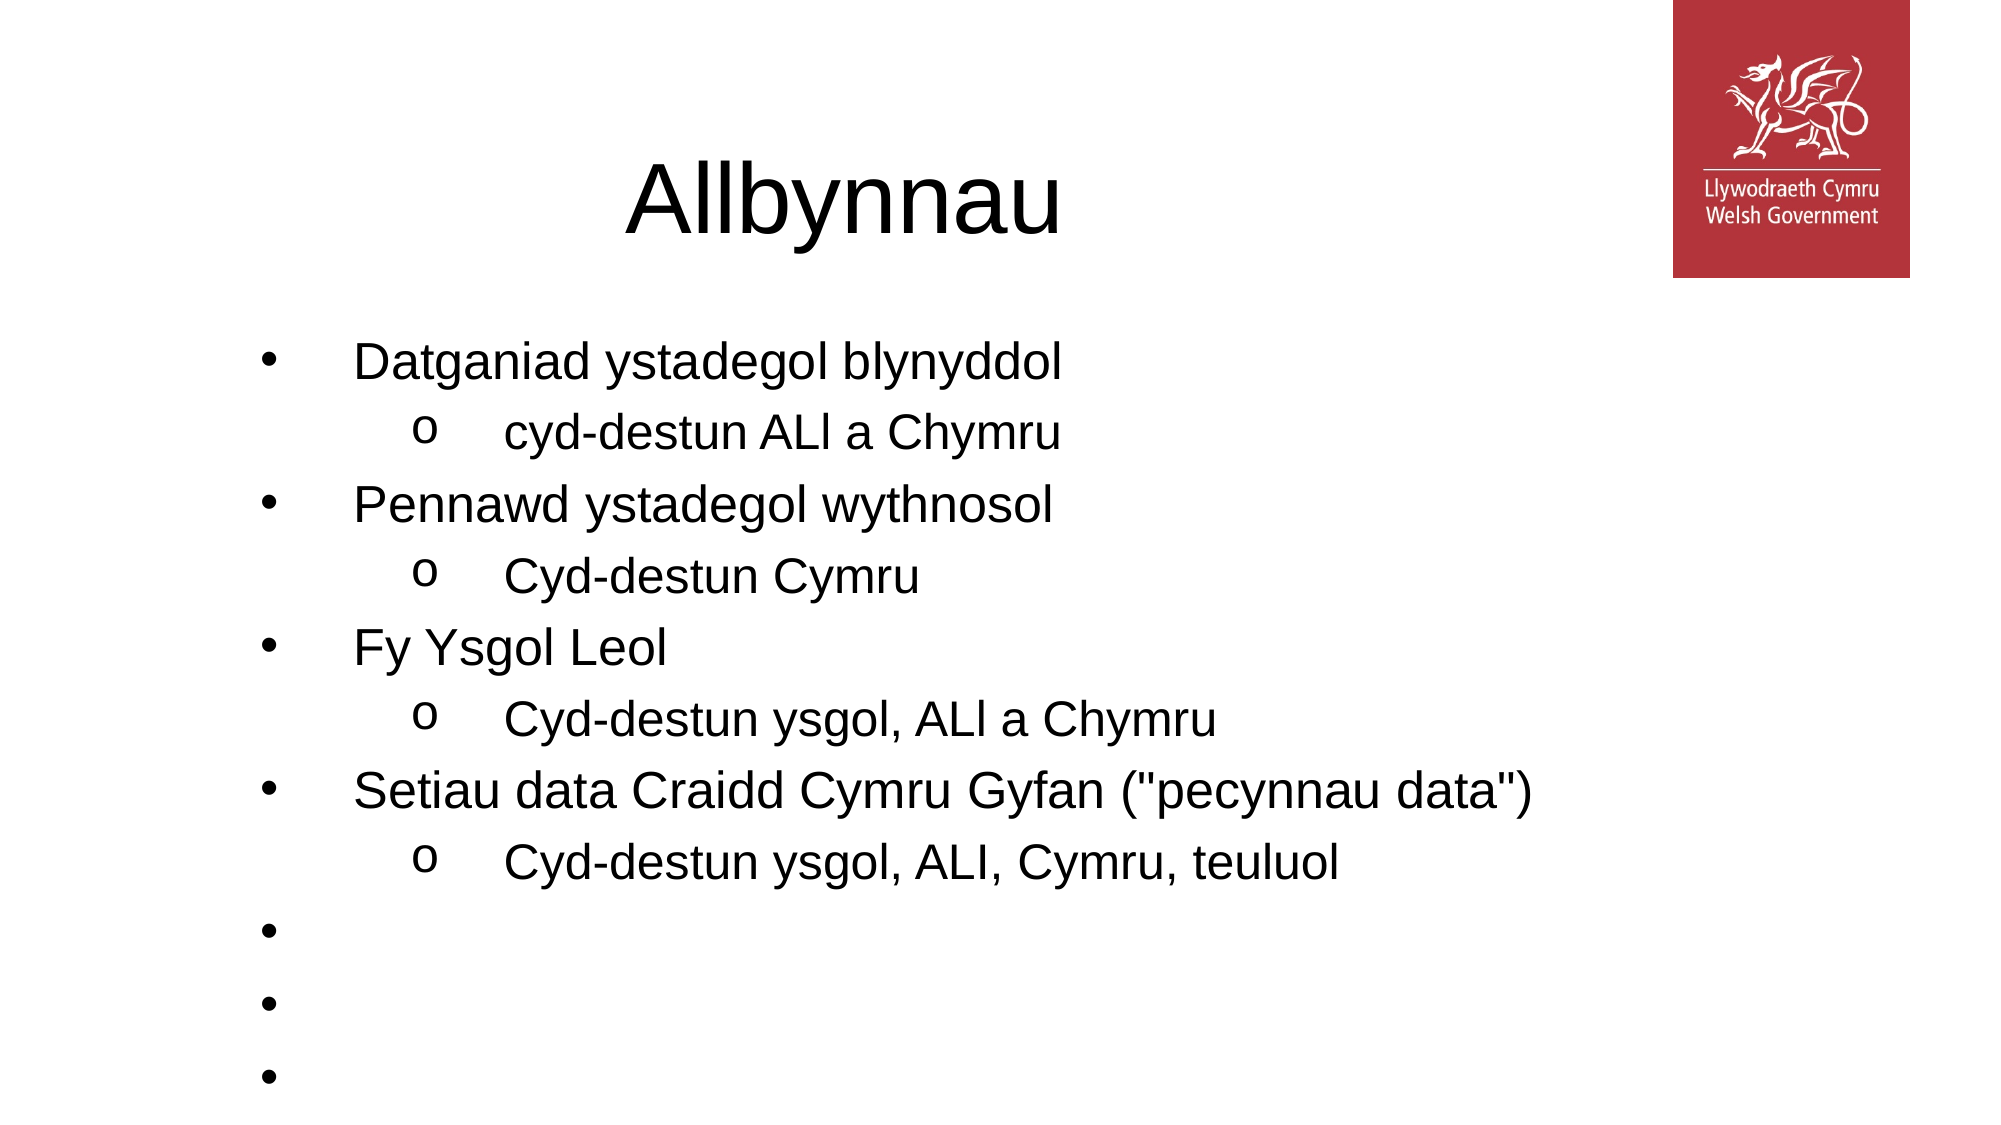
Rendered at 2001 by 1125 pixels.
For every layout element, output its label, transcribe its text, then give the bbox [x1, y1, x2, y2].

subtitle Datganiad ystadegol blynyddol cyd-destun ALl a Chymru Pennawd ystadegol wythnosol Cyd-destun Cymru Fy Ysgol Leol Cyd-destun ysgol, ALl a Chymru Setiau data Craidd Cymru Gyfan ("pecynnau data") Cyd-destun ysgol, ALI, Cymru, teuluol [94, 319, 1595, 971]
title Allbynnau [94, 84, 1595, 263]
